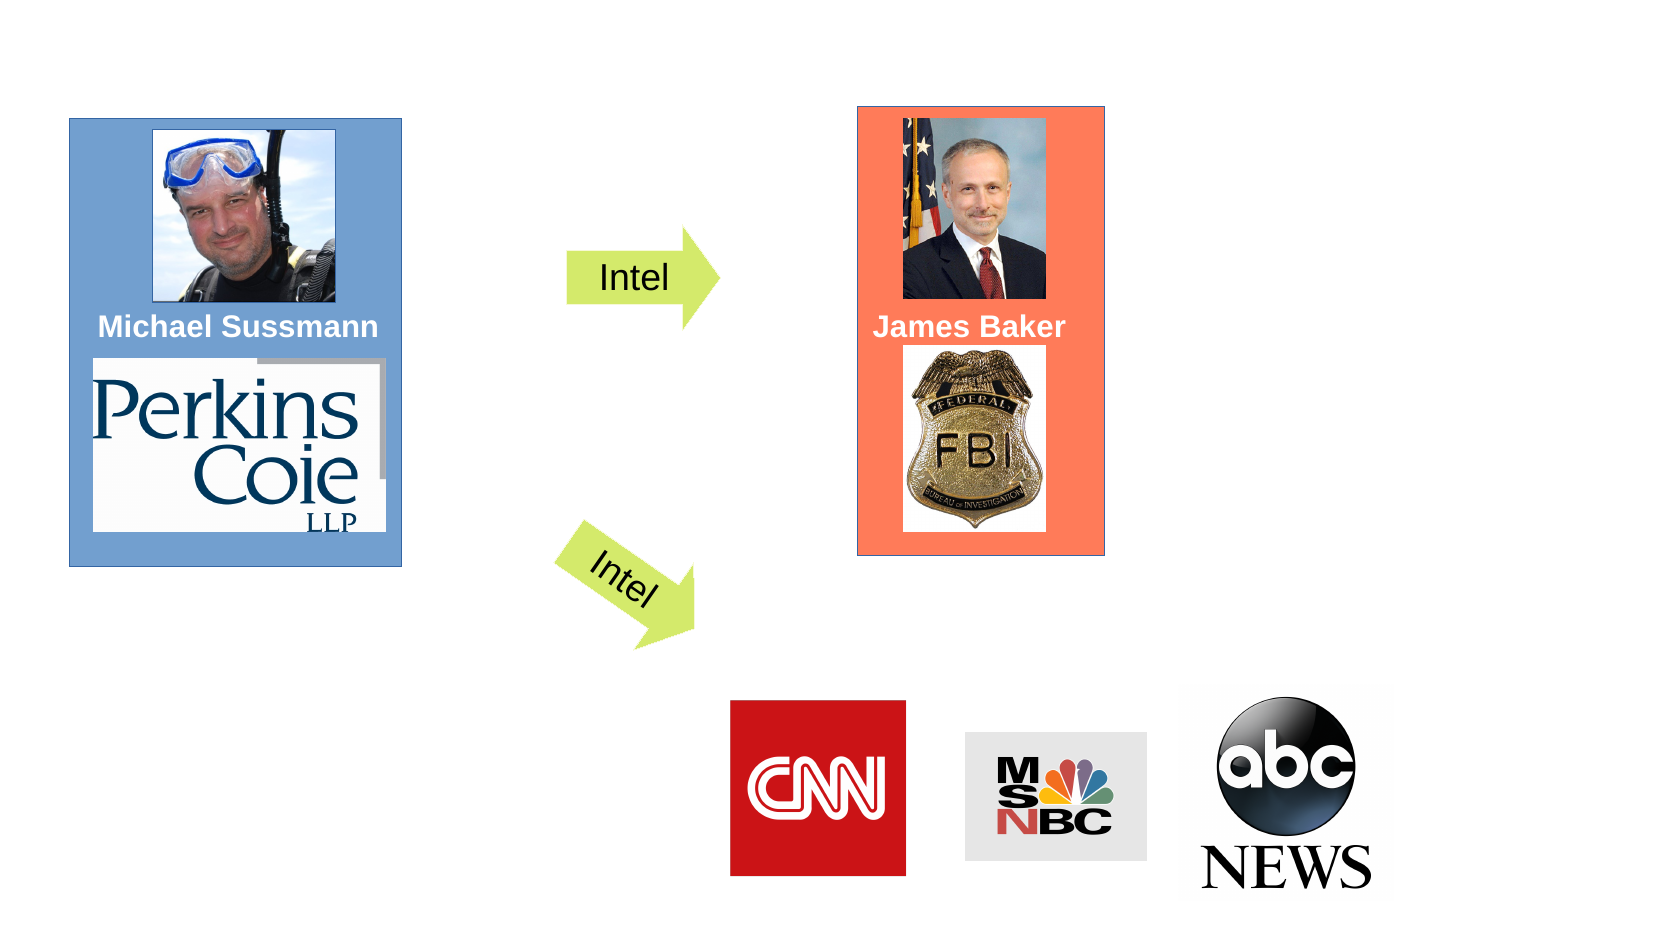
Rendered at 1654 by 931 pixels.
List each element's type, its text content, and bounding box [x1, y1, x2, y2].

picture [965, 732, 1147, 861]
picture [903, 345, 1046, 532]
text_box Michael Sussmann [82, 301, 395, 352]
text_box James Baker [857, 301, 1170, 352]
picture [1178, 684, 1394, 901]
text_box [857, 106, 1105, 301]
picture [729, 699, 907, 877]
picture [903, 118, 1046, 299]
text_box Intel [566, 224, 721, 331]
picture [93, 358, 386, 532]
text_box [69, 118, 402, 567]
text_box [857, 352, 1105, 556]
text_box Intel [553, 519, 695, 651]
